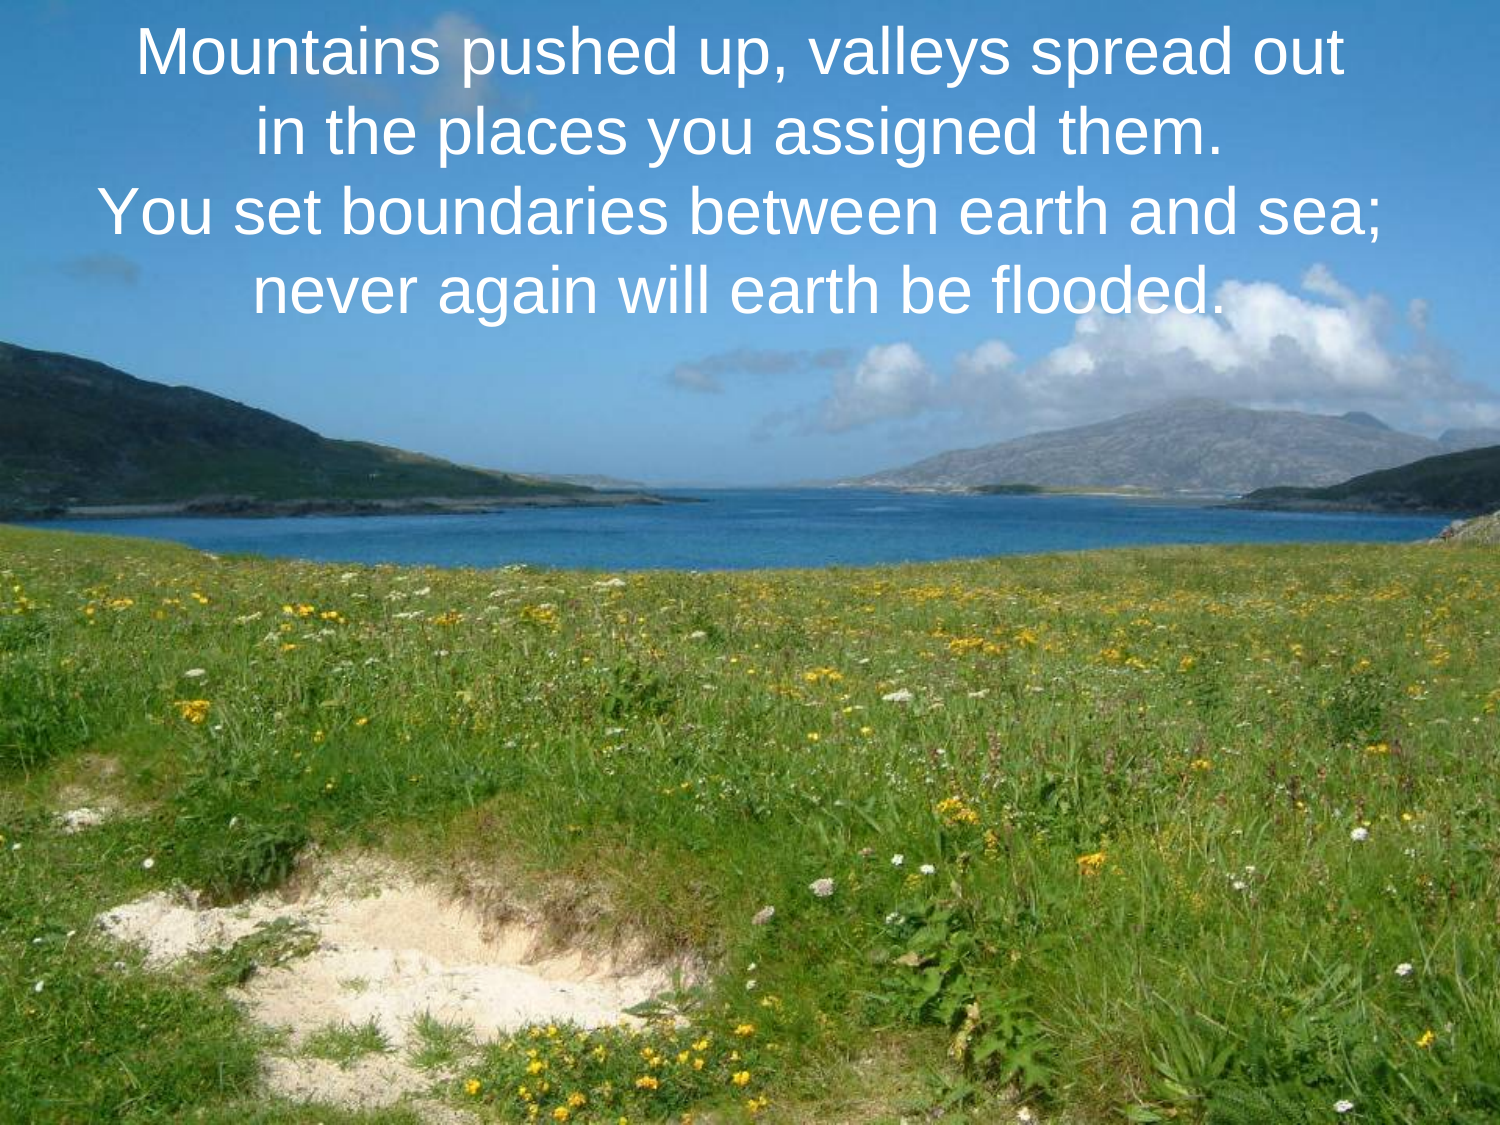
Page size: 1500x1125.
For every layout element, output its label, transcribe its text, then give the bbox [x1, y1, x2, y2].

text_box Mountains pushed up, valleys spread out in the places you assigned them. You set boundaries between earth and sea; never again will earth be flooded. [37, 0, 1463, 336]
picture [0, 0, 1500, 1125]
